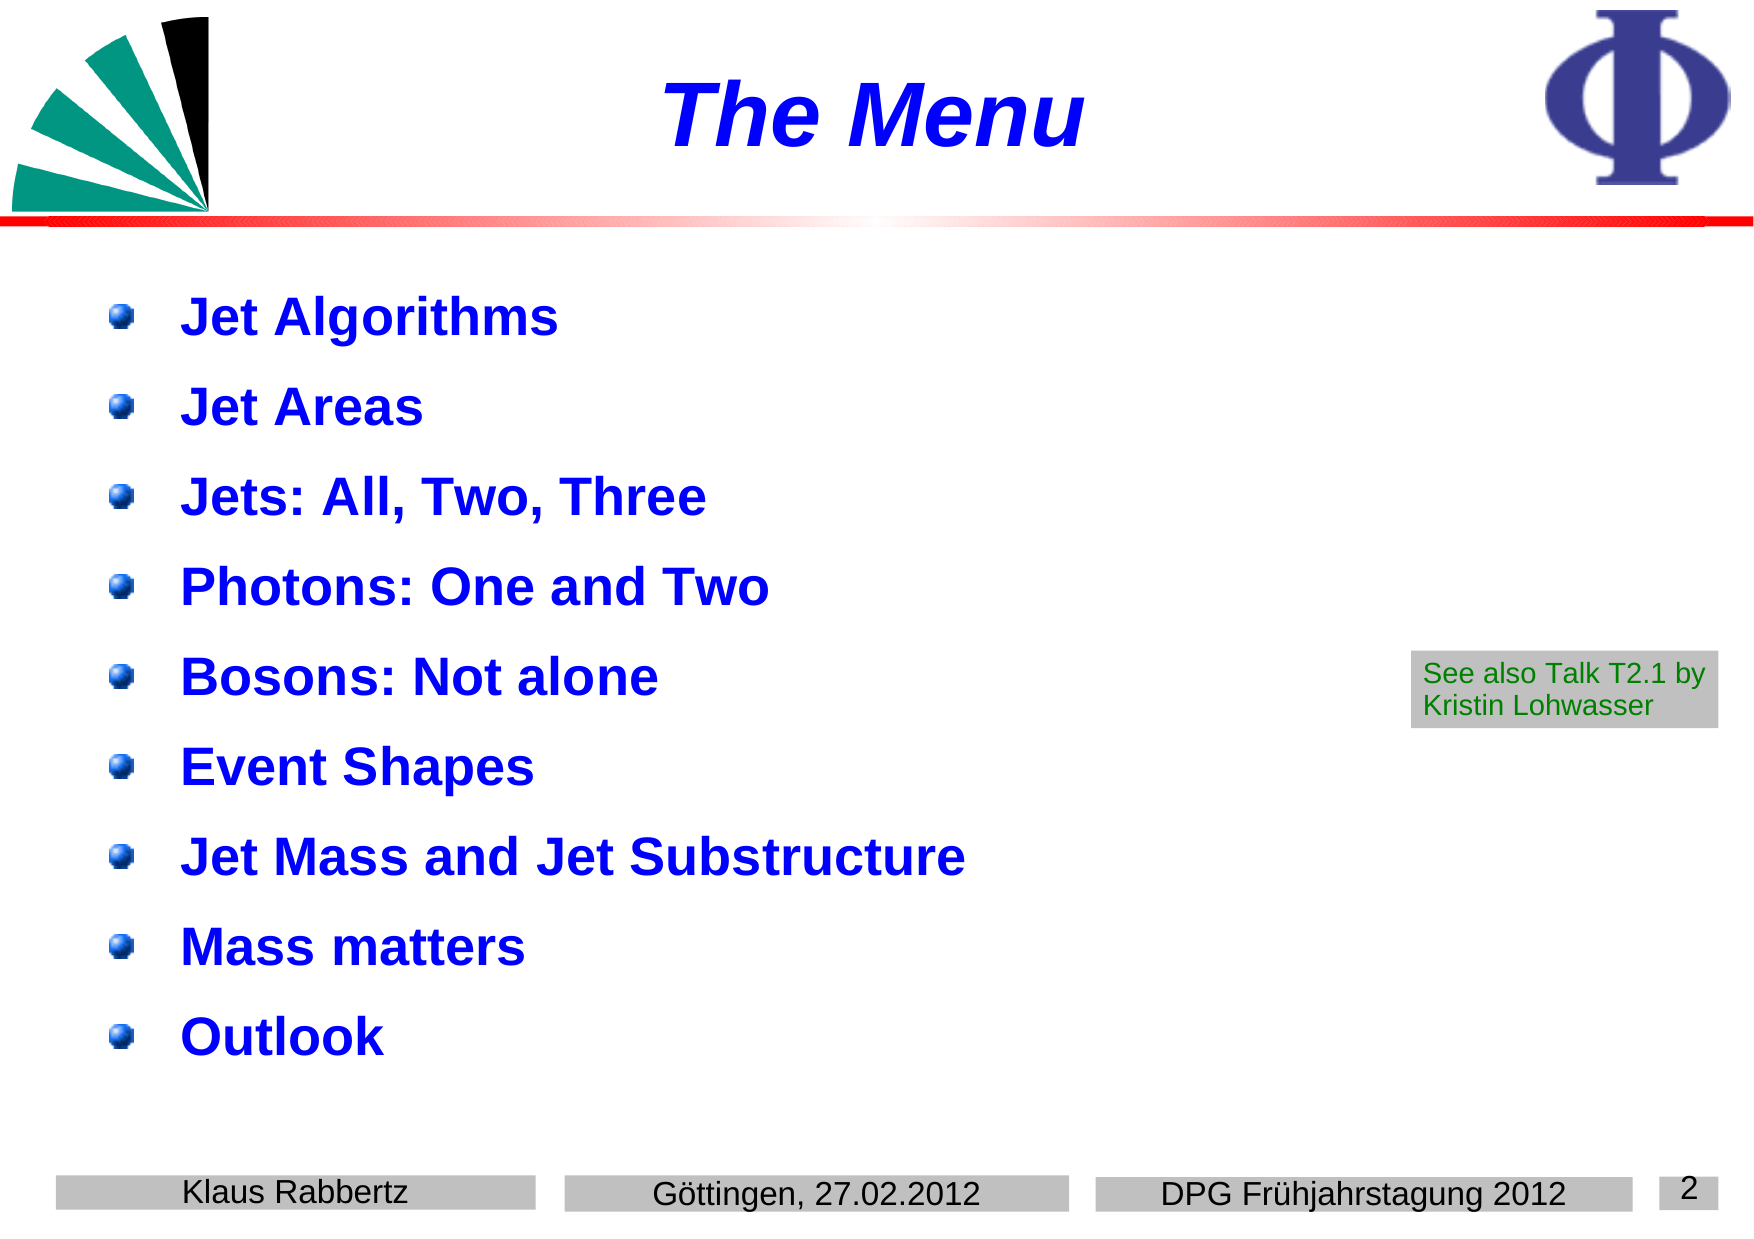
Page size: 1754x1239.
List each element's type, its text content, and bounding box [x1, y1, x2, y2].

list Jet Algorithms Jet Areas Jets: All, Two, Three Photons: One and Two Bosons: Not alone Event Shapes Jet Mass and Jet Substructure Mass matters Outlook [97, 286, 1370, 1098]
picture [1545, 10, 1731, 185]
text_box See also Talk T2.1 by Kristin Lohwasser [1411, 650, 1718, 729]
picture [12, 17, 209, 214]
title The Menu [220, 16, 1525, 213]
